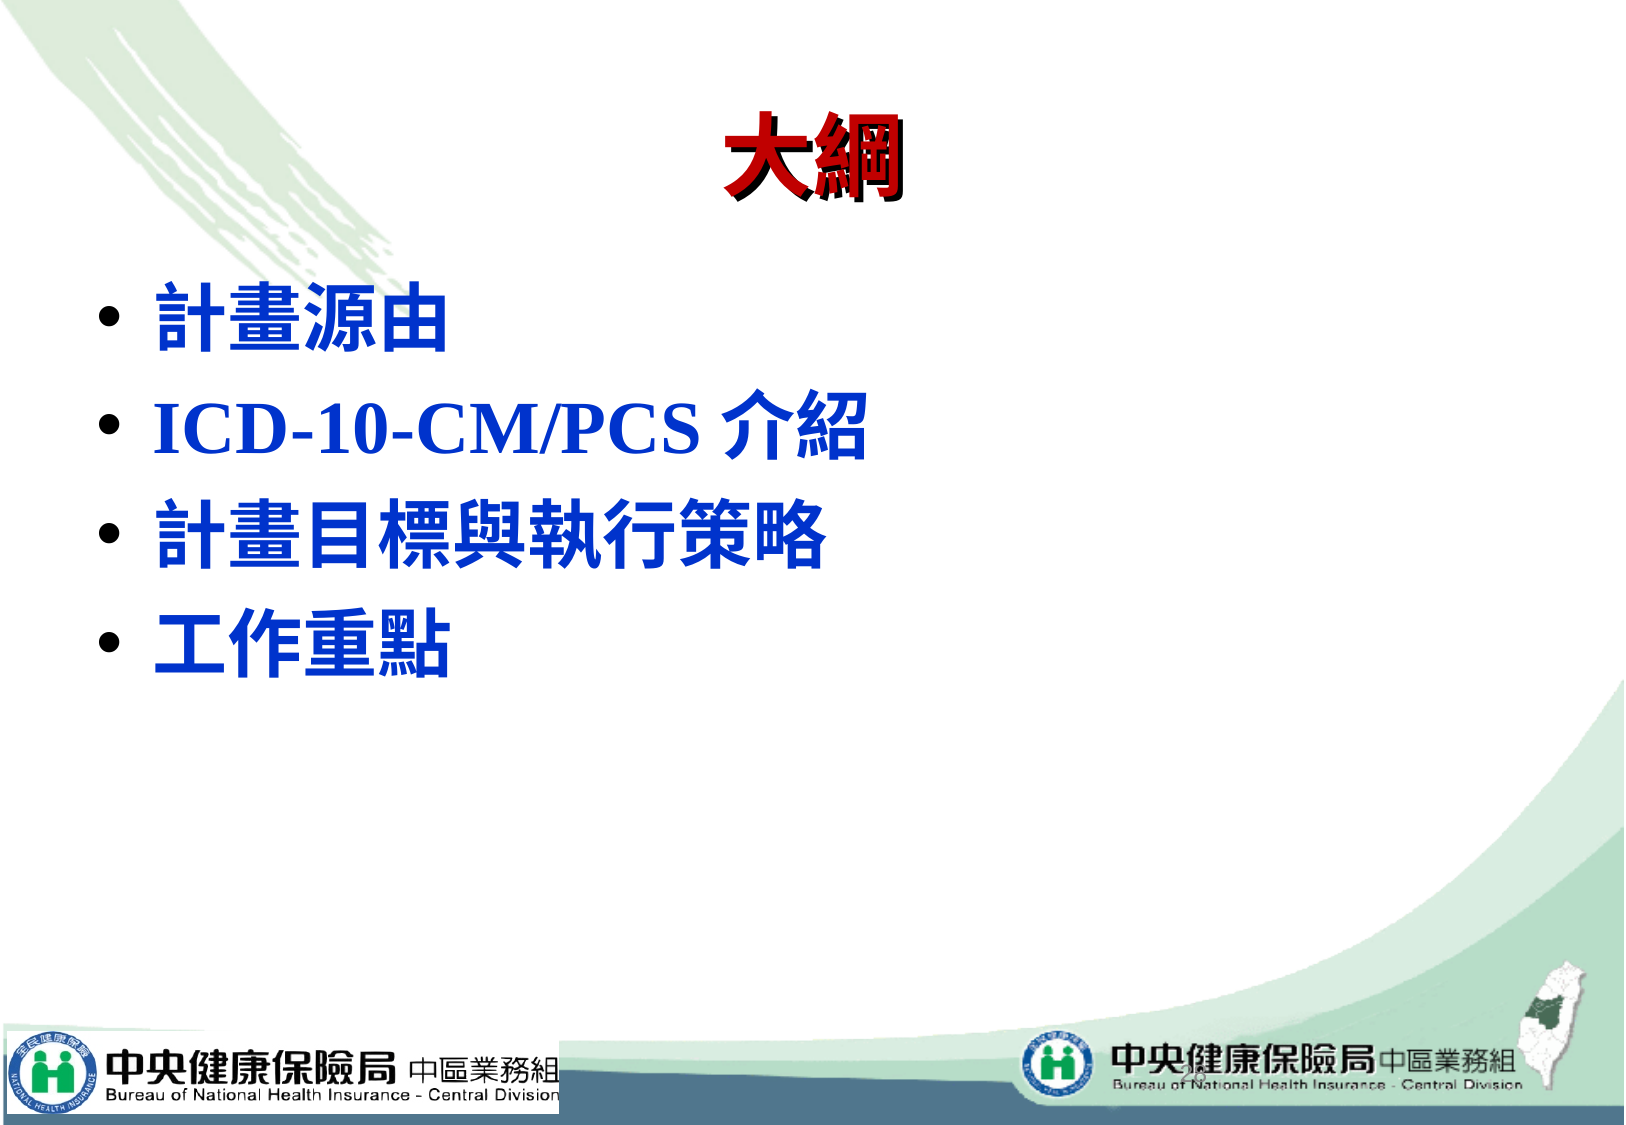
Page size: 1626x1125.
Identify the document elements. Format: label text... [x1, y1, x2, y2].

title 大綱 [81, 58, 1544, 247]
list 計畫源由 ICD-10-CM/PCS介紹 計畫目標與執行策略 工作重點 [81, 262, 1544, 1005]
text_box [1164, 1042, 1544, 1103]
